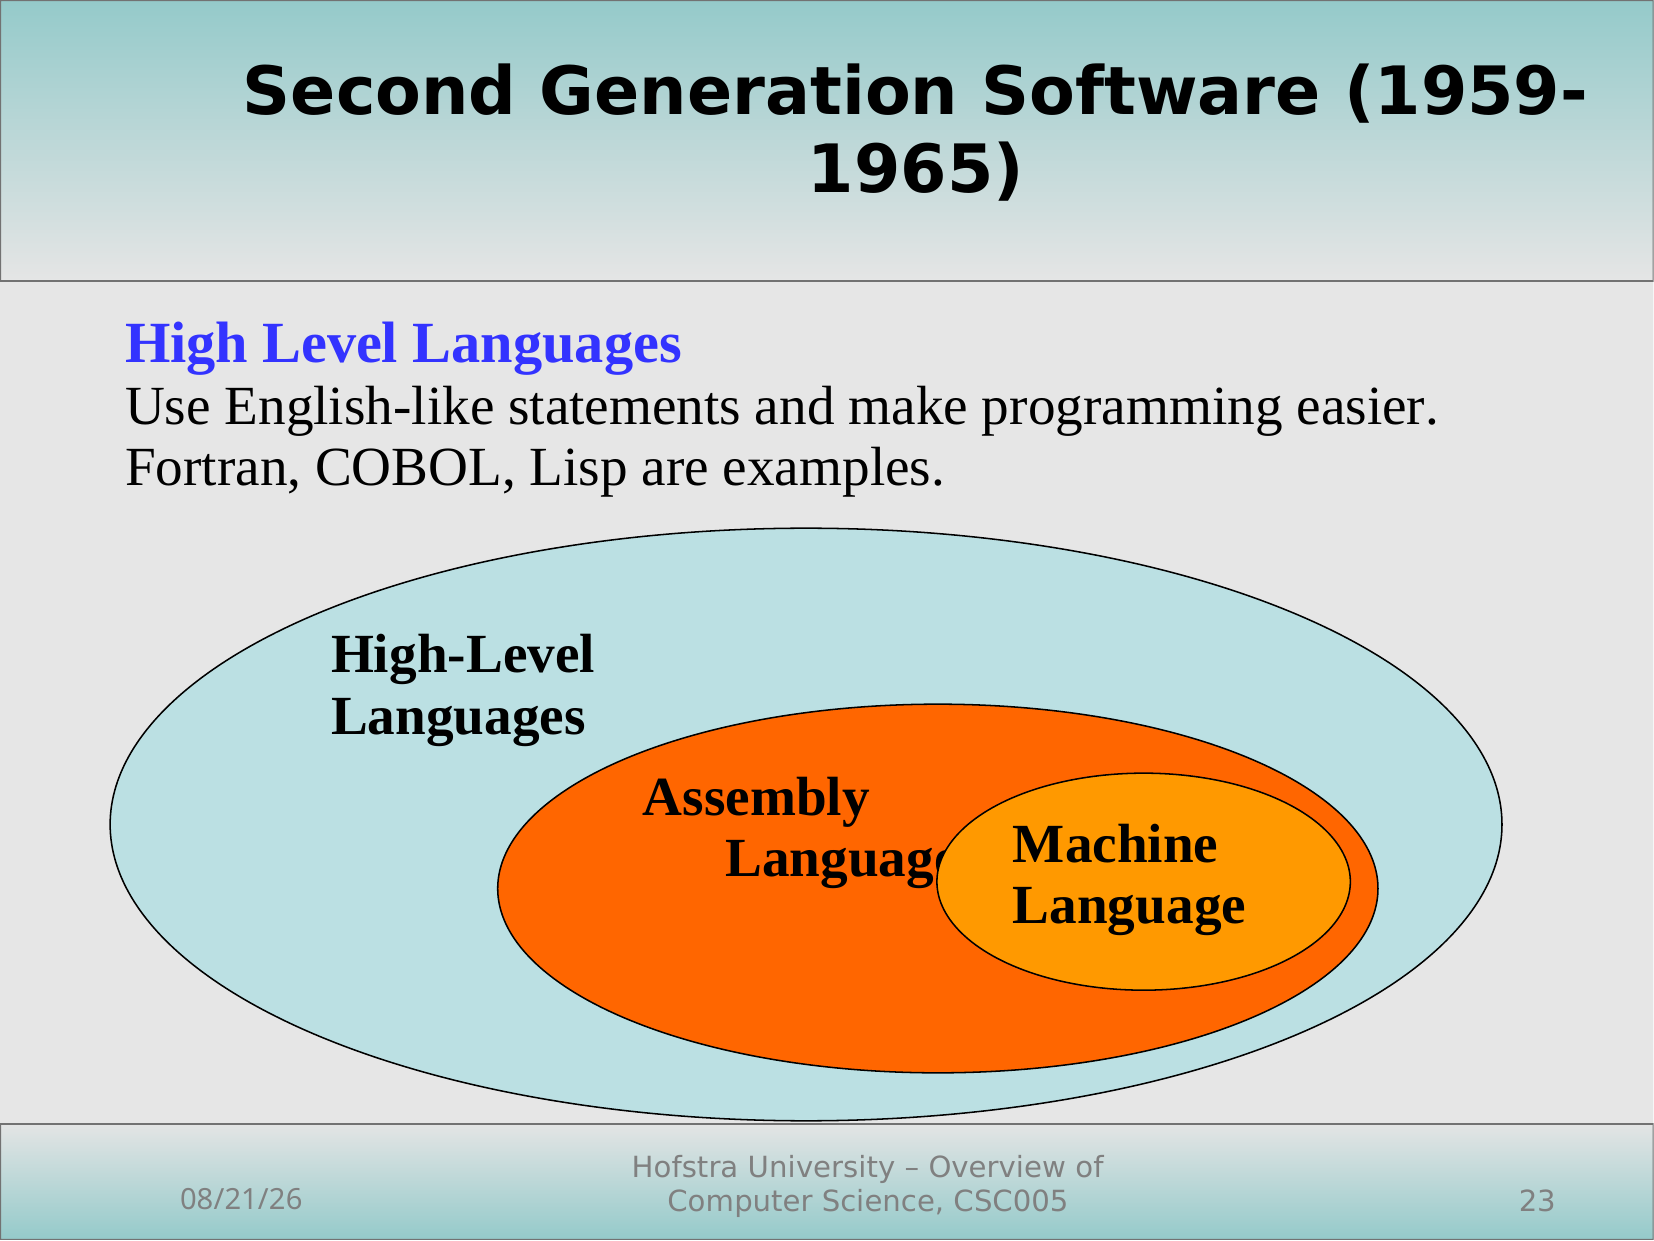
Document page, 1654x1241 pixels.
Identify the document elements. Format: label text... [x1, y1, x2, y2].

text_box High-Level Languages [110, 528, 1503, 1121]
text_box High Level Languages Use English-like statements and make programming easier. Fortran, COBOL, Lisp are examples. [110, 303, 1516, 567]
text_box Assembly Language [497, 704, 1378, 1073]
text_box Machine Language [936, 773, 1351, 991]
title Second Generation Software (1959-1965) [192, 27, 1640, 235]
